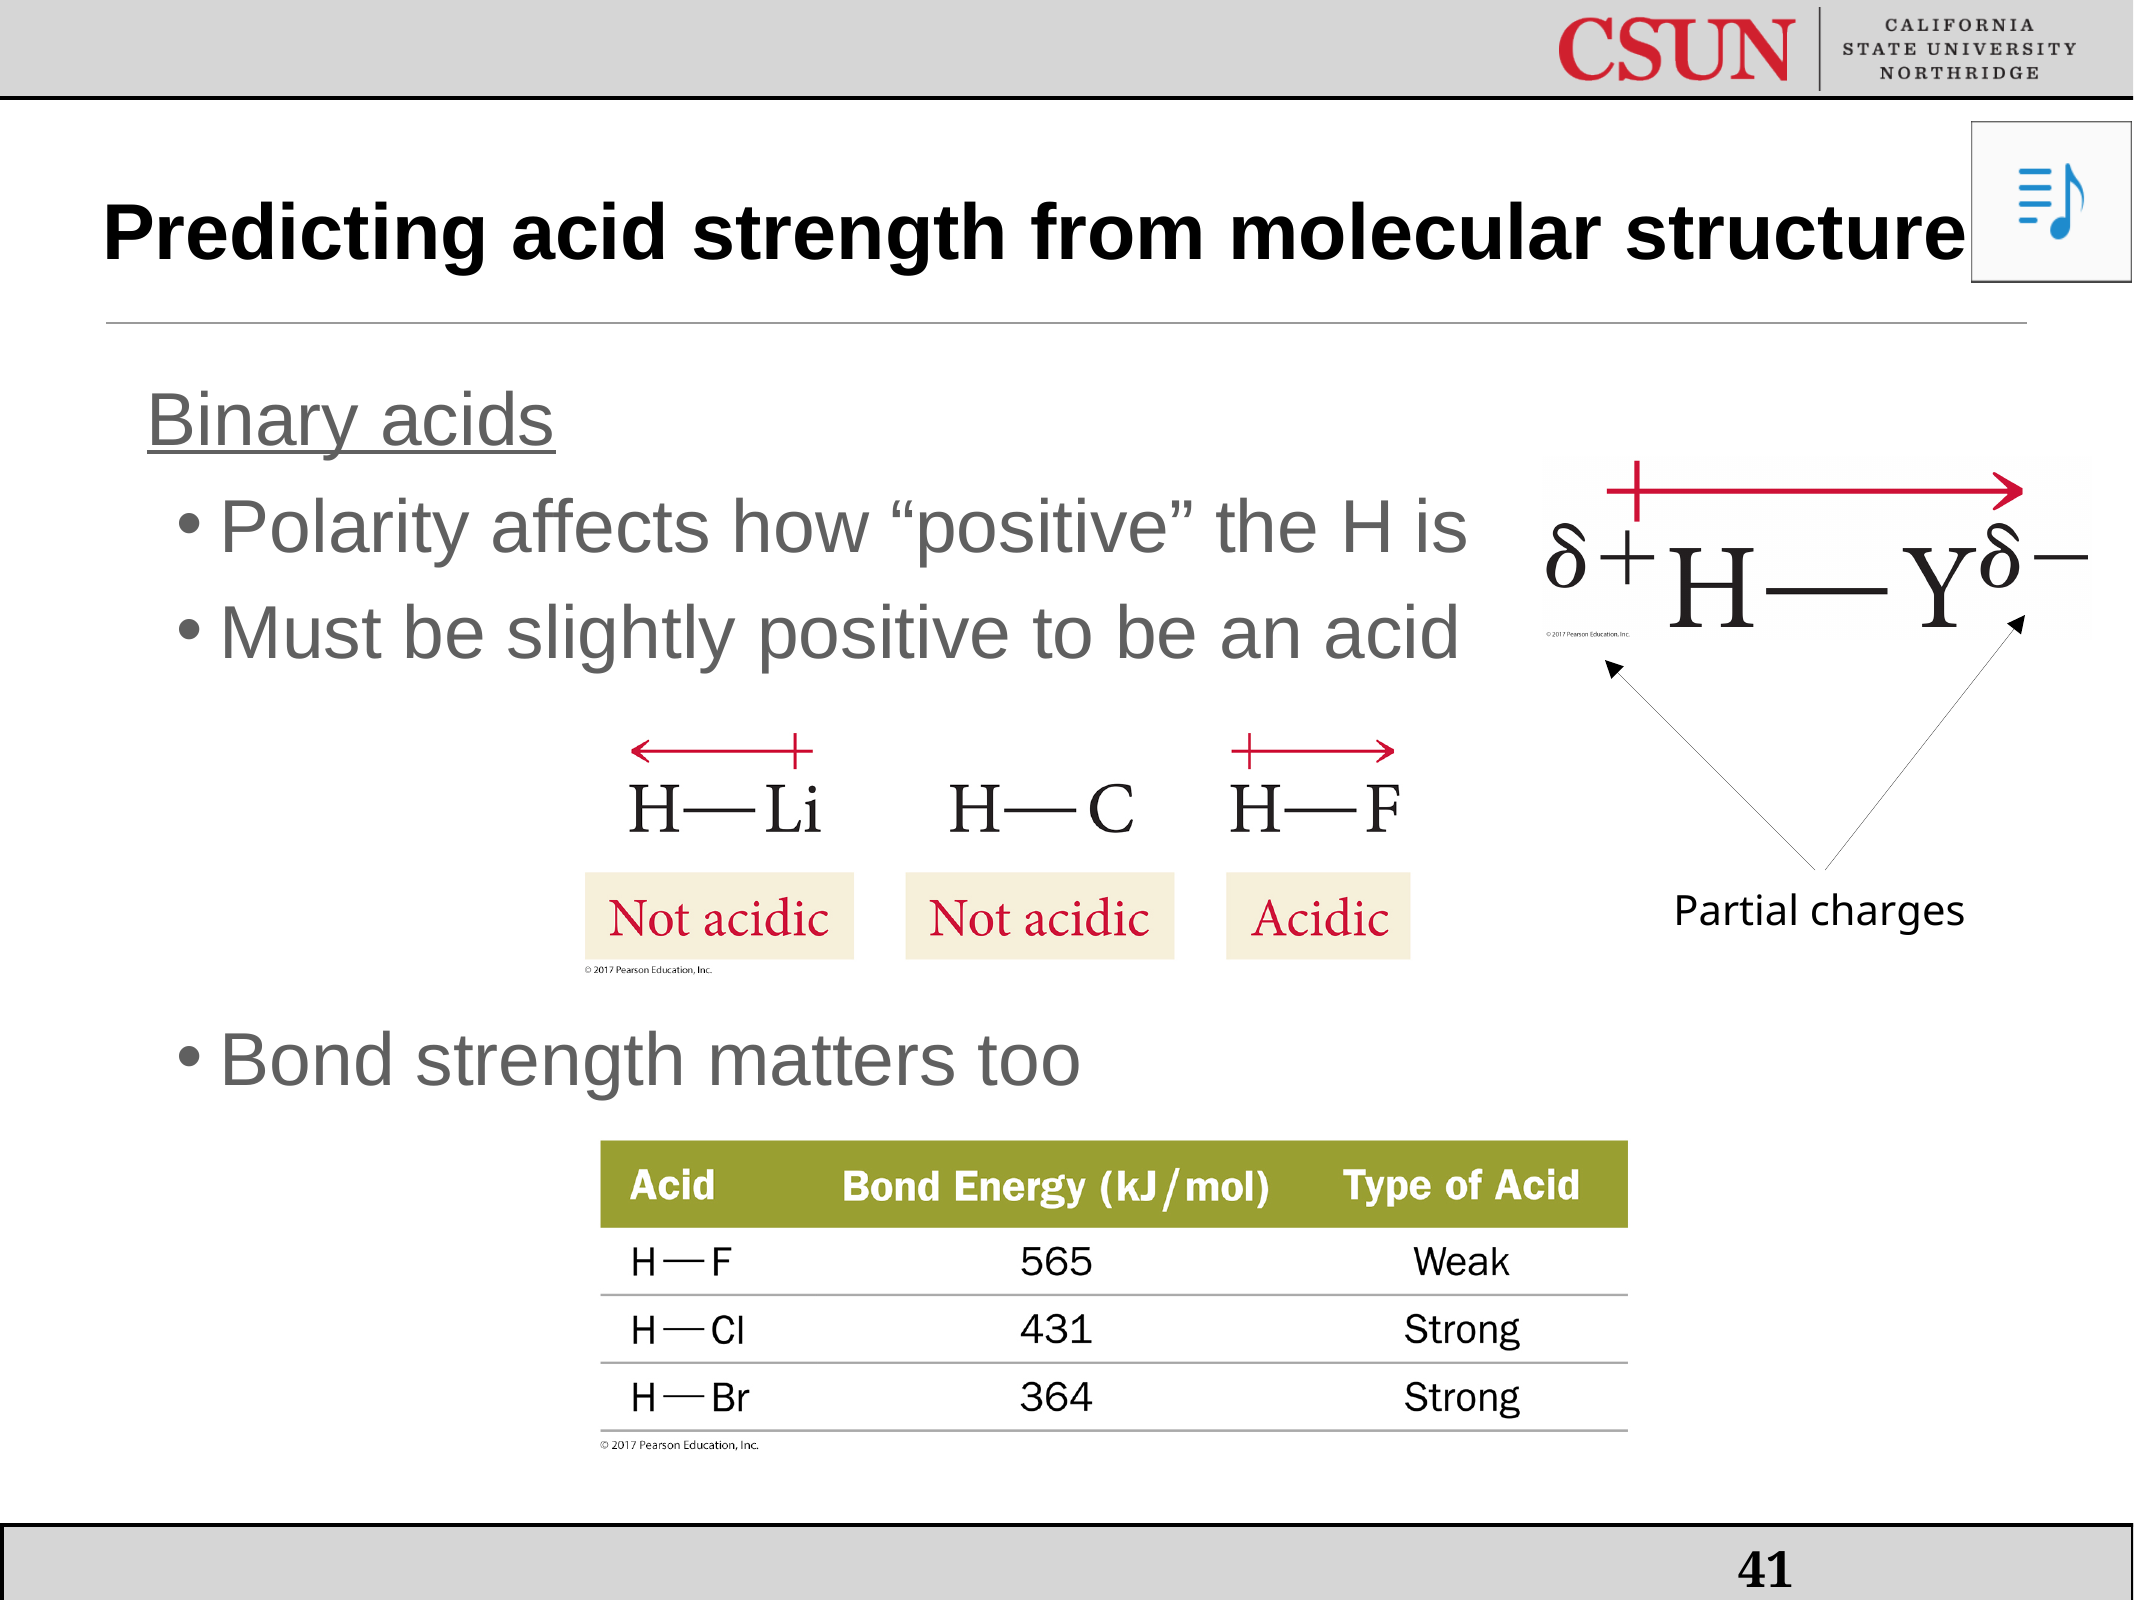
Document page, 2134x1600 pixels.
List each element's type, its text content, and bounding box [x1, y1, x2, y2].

text_box [1969, 120, 2134, 284]
title Predicting acid strength from molecular structure [93, 104, 2040, 284]
picture [1542, 456, 2092, 640]
list Binary acids Polarity affects how “positive” the H is Must be slightly positive to be an acid Bond strength matters too [94, 362, 2041, 1440]
picture [578, 726, 1417, 979]
picture [592, 1132, 1636, 1456]
text_box Partial charges [1658, 876, 2001, 942]
picture [1559, 7, 2076, 91]
